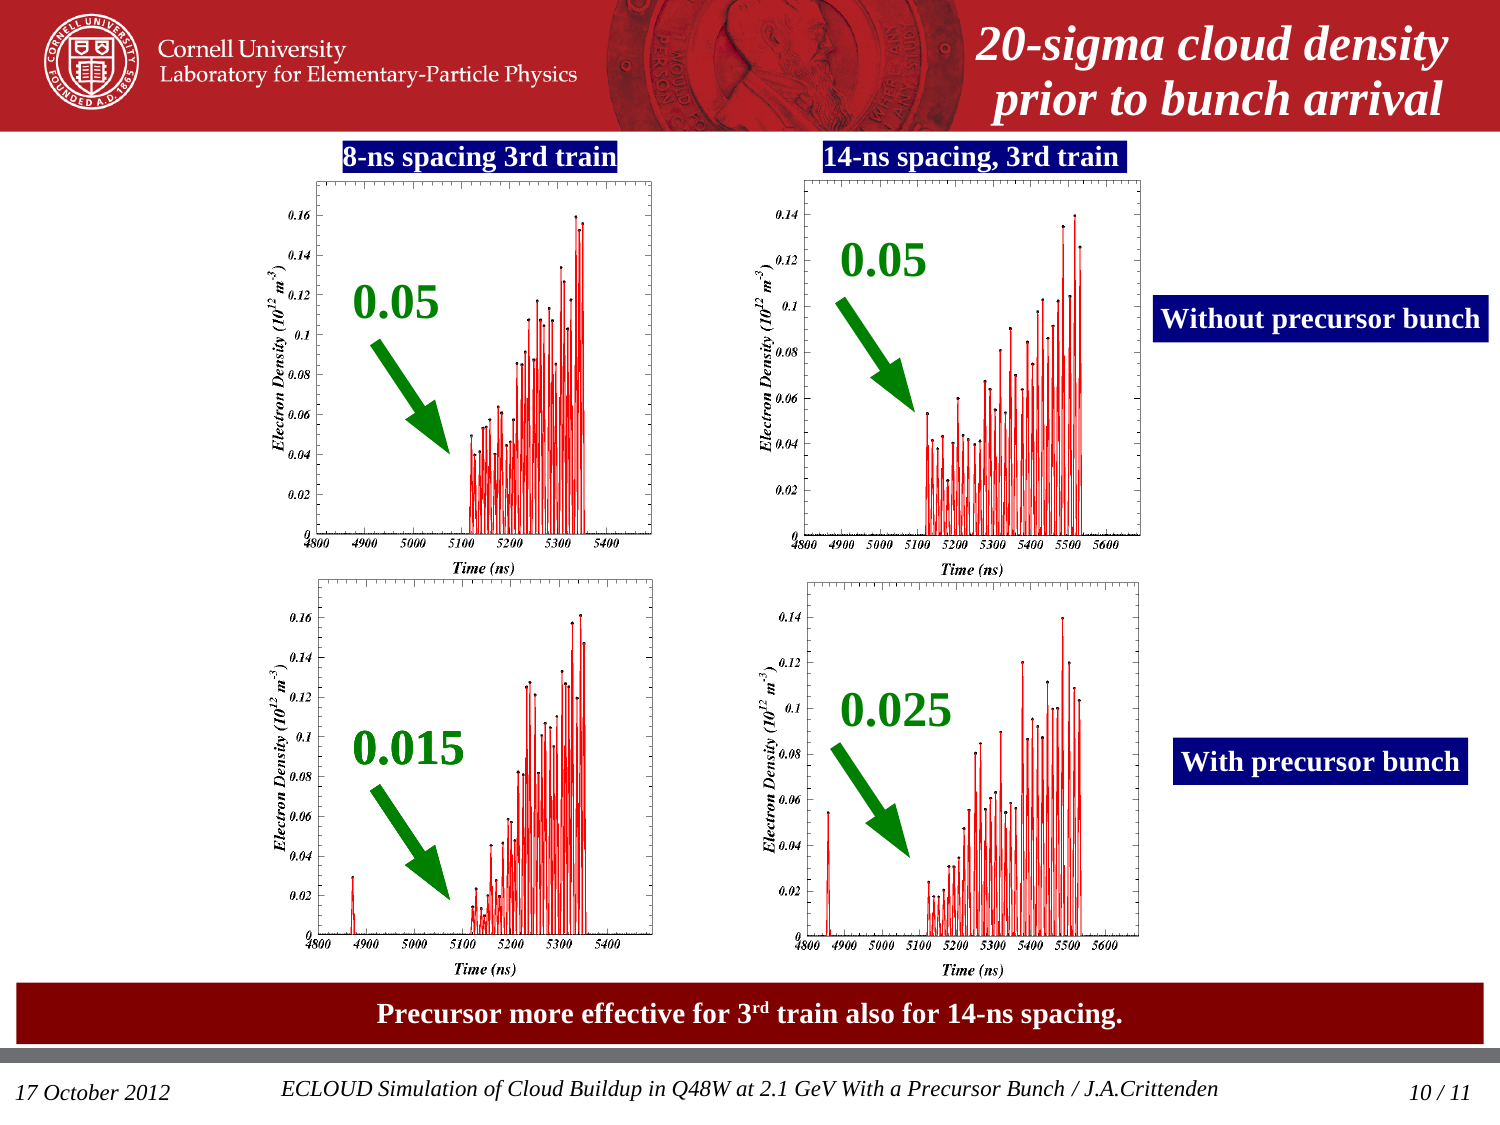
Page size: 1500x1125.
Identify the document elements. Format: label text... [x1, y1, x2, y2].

text_box 0.05 [825, 224, 976, 296]
text_box 0.015 [337, 712, 488, 783]
text_box 14-ns spacing, 3rd train [822, 140, 1128, 173]
text_box Precursor more effective for 3rd train also for 14-ns spacing. [16, 982, 1484, 1045]
text_box 8-ns spacing 3rd train [342, 140, 618, 173]
text_box Without precursor bunch [1152, 295, 1489, 343]
title 20-sigma cloud density prior to bunch arrival [937, 7, 1500, 136]
text_box 0.025 [825, 675, 976, 746]
picture [750, 176, 1145, 981]
text_box With precursor bunch [1173, 737, 1469, 785]
picture [0, 0, 1500, 132]
picture [262, 176, 657, 981]
text_box 0.05 [337, 266, 488, 338]
